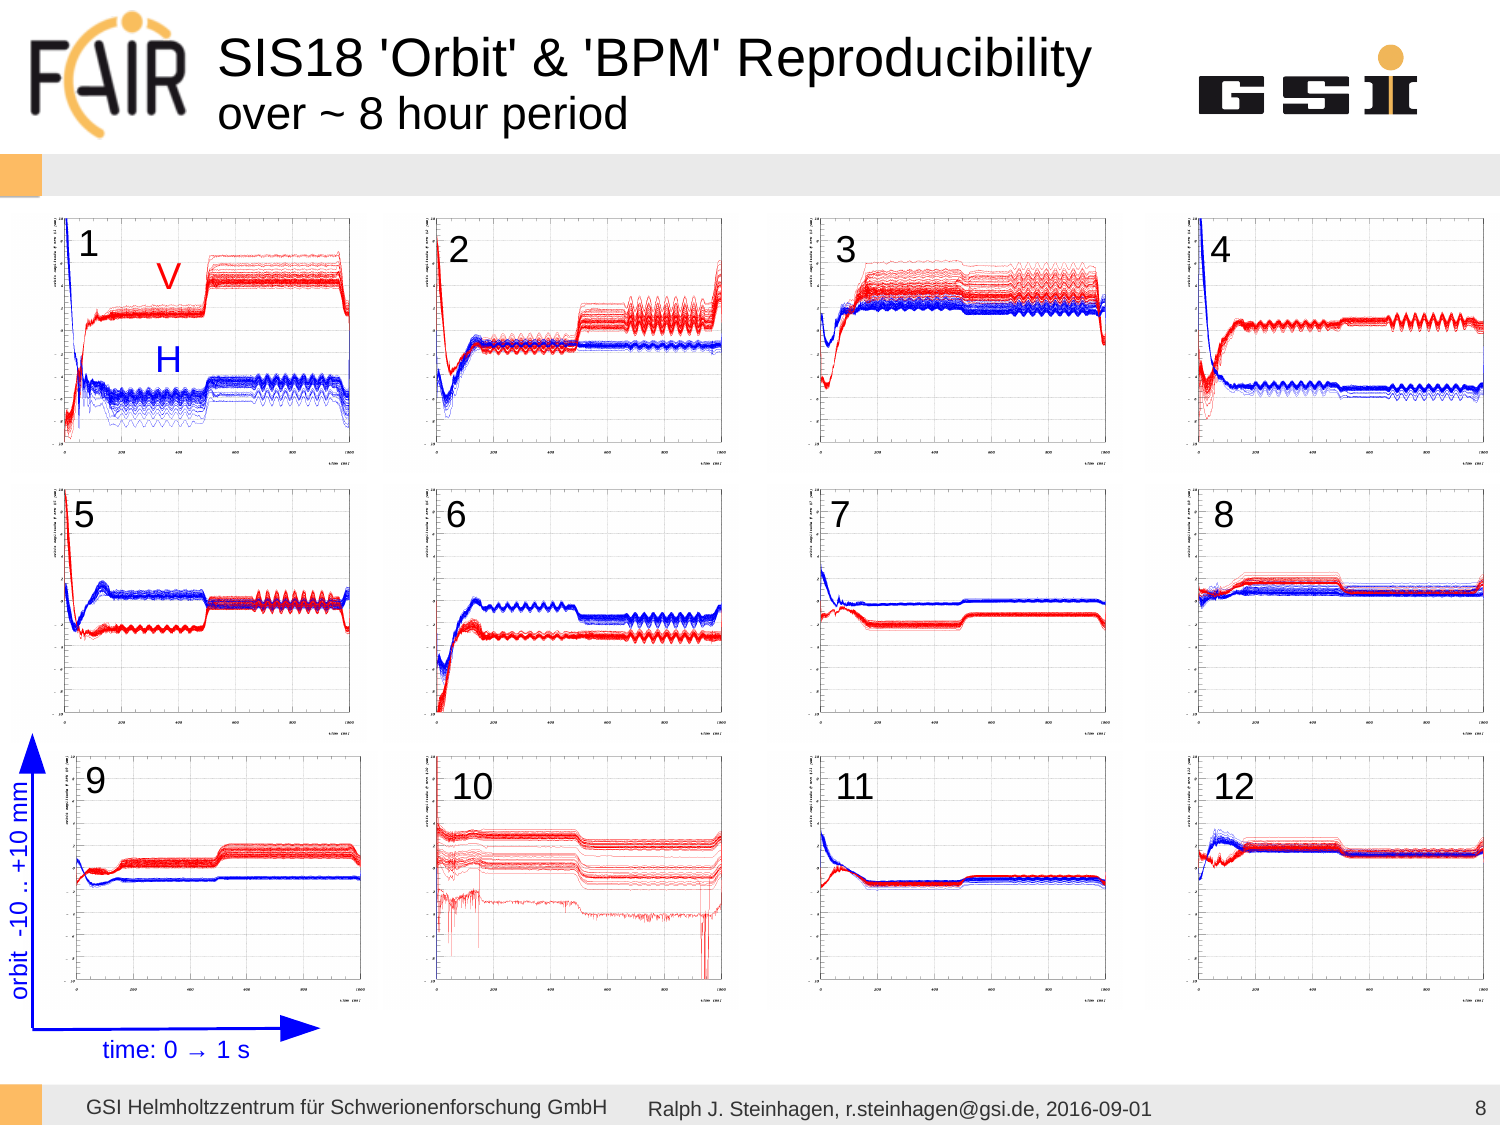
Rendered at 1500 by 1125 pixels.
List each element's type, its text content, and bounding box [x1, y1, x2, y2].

picture [1145, 484, 1500, 743]
text_box 2 [433, 220, 485, 278]
picture [383, 751, 739, 1010]
text_box 11 [820, 758, 893, 815]
picture [383, 484, 739, 743]
text_box 7 [814, 486, 866, 544]
picture [30, 9, 187, 141]
picture [767, 751, 1123, 1010]
picture [383, 213, 739, 473]
text_box H [140, 330, 197, 388]
picture [11, 213, 367, 473]
text_box 9 [70, 752, 121, 810]
text_box 3 [820, 220, 872, 278]
text_box 4 [1195, 220, 1247, 278]
title SIS18 'Orbit' & 'BPM' Reproducibility over ~ 8 hour period [217, 18, 1176, 149]
picture [34, 751, 378, 1010]
text_box V [141, 248, 197, 305]
picture [767, 213, 1123, 473]
picture [767, 484, 1123, 743]
picture [1197, 42, 1419, 117]
picture [11, 484, 367, 743]
picture [1145, 213, 1500, 473]
picture [23, 774, 31, 1010]
text_box 12 [1198, 758, 1270, 815]
text_box 10 [437, 758, 509, 815]
text_box 1 [63, 214, 114, 272]
text_box 5 [59, 486, 110, 544]
picture [1145, 751, 1500, 1010]
text_box 8 [1198, 486, 1250, 544]
text_box 6 [431, 486, 482, 544]
